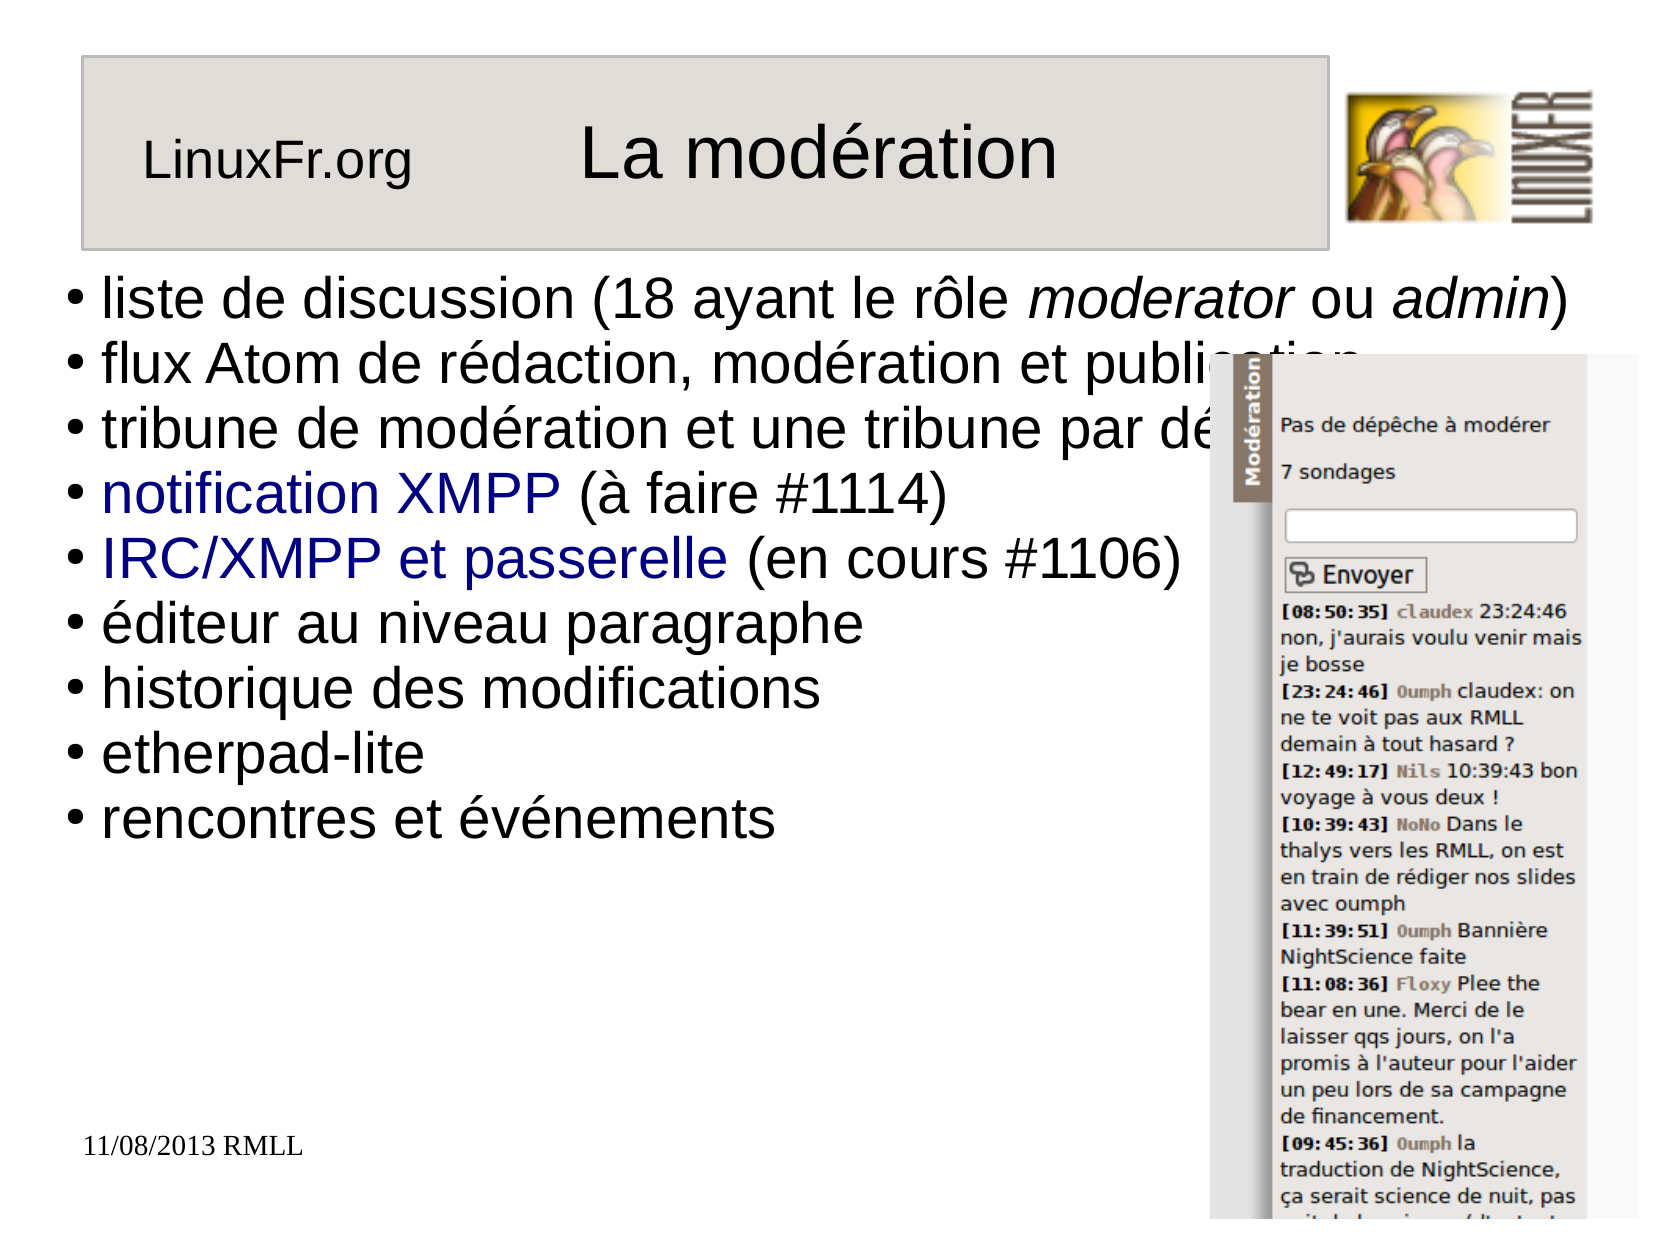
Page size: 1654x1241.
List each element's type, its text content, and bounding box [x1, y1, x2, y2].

picture [1210, 354, 1639, 1219]
text_box liste de discussion (18 ayant le rôle moderator ou admin) flux Atom de rédaction, modération et publication tribune de modération et une tribune par dépêche notification XMPP (à faire #1114) IRC/XMPP et passerelle (en cours #1106) éditeur au niveau paragraphe historique des modifications etherpad-lite rencontres et événements [29, 265, 1595, 919]
title LinuxFr.org La modération [82, 56, 1329, 250]
picture [1341, 88, 1601, 229]
